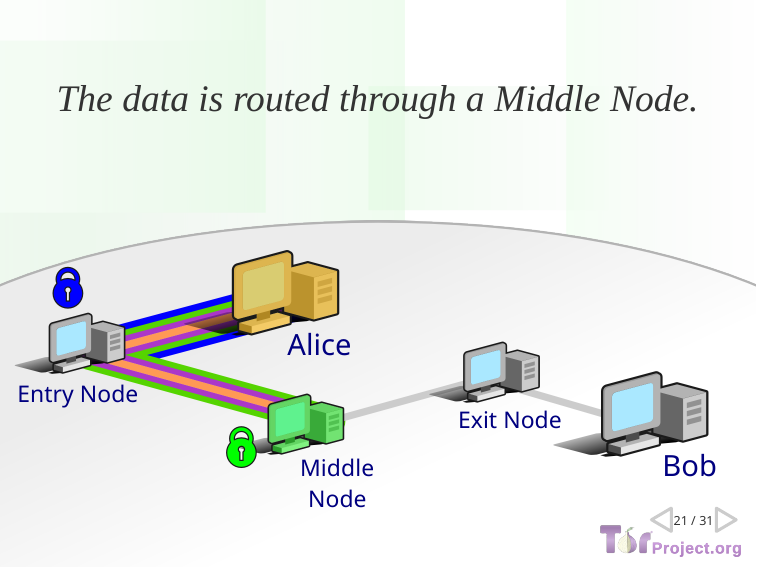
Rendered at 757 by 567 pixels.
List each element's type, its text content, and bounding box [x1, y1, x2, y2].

picture [0, 0, 757, 567]
text_box [716, 508, 737, 532]
text_box Middle Node [253, 444, 422, 488]
text_box Entry Node [0, 371, 162, 414]
text_box Alice [263, 317, 376, 368]
text_box [651, 508, 672, 532]
text_box The data is routed through a Middle Node. [0, 70, 756, 127]
text_box <number> / 31 [618, 504, 756, 555]
text_box Bob [633, 438, 747, 489]
text_box Exit Node [426, 396, 595, 440]
